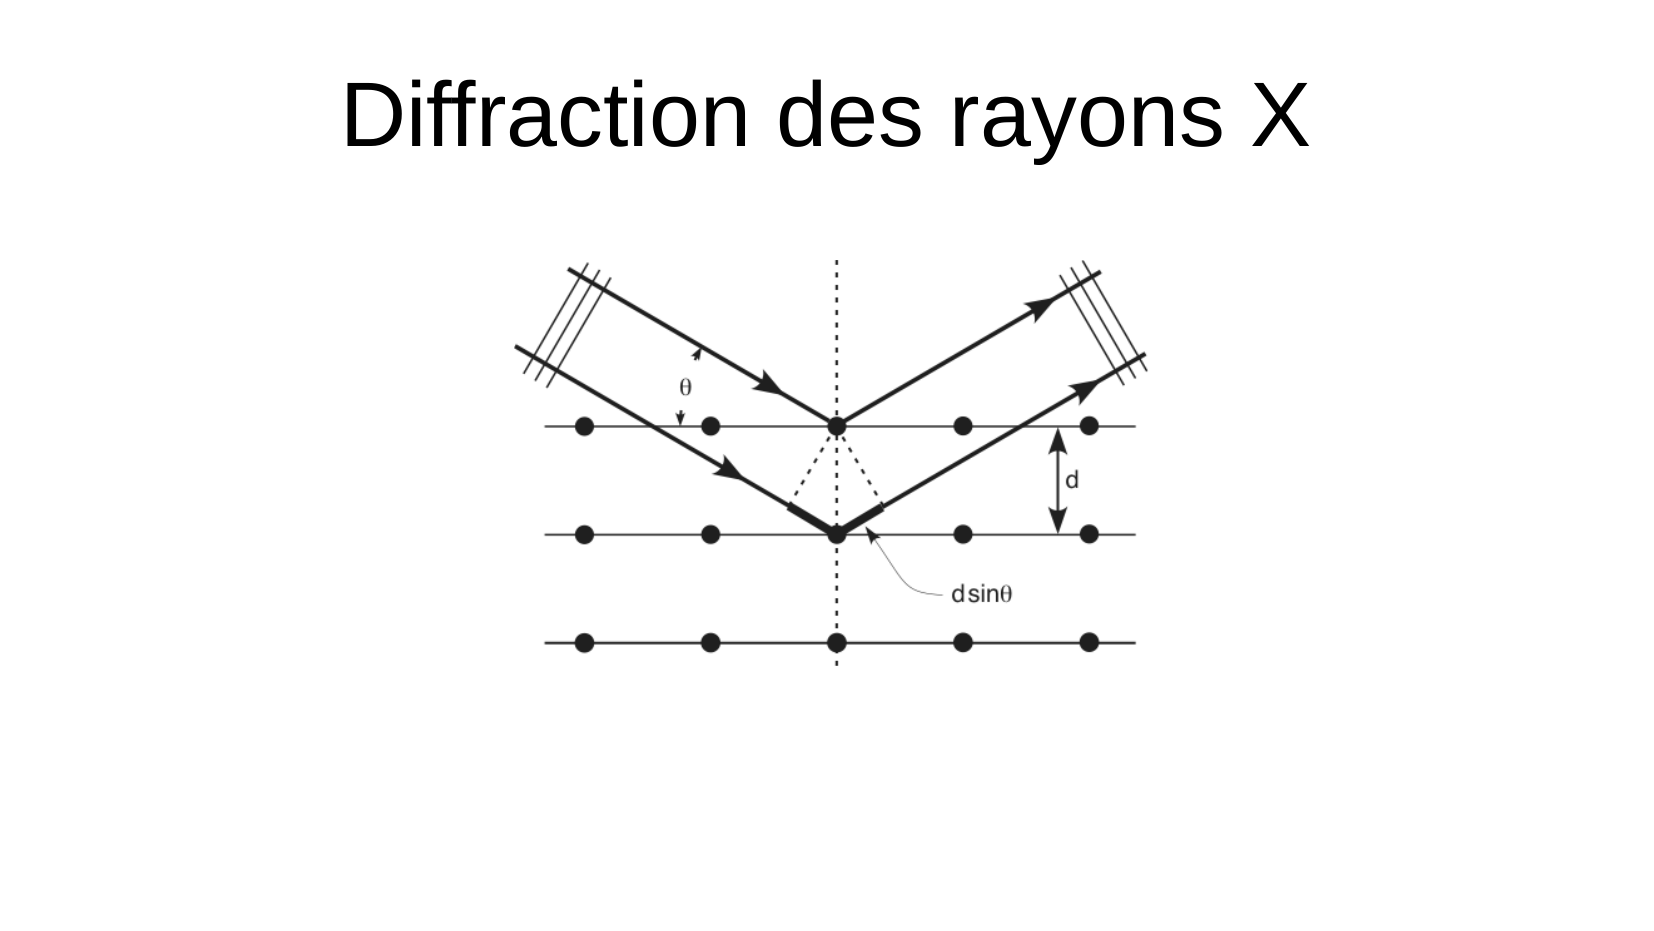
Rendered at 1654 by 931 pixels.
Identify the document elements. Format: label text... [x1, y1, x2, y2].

picture [514, 260, 1150, 676]
title Diffraction des rayons X [82, 37, 1571, 193]
